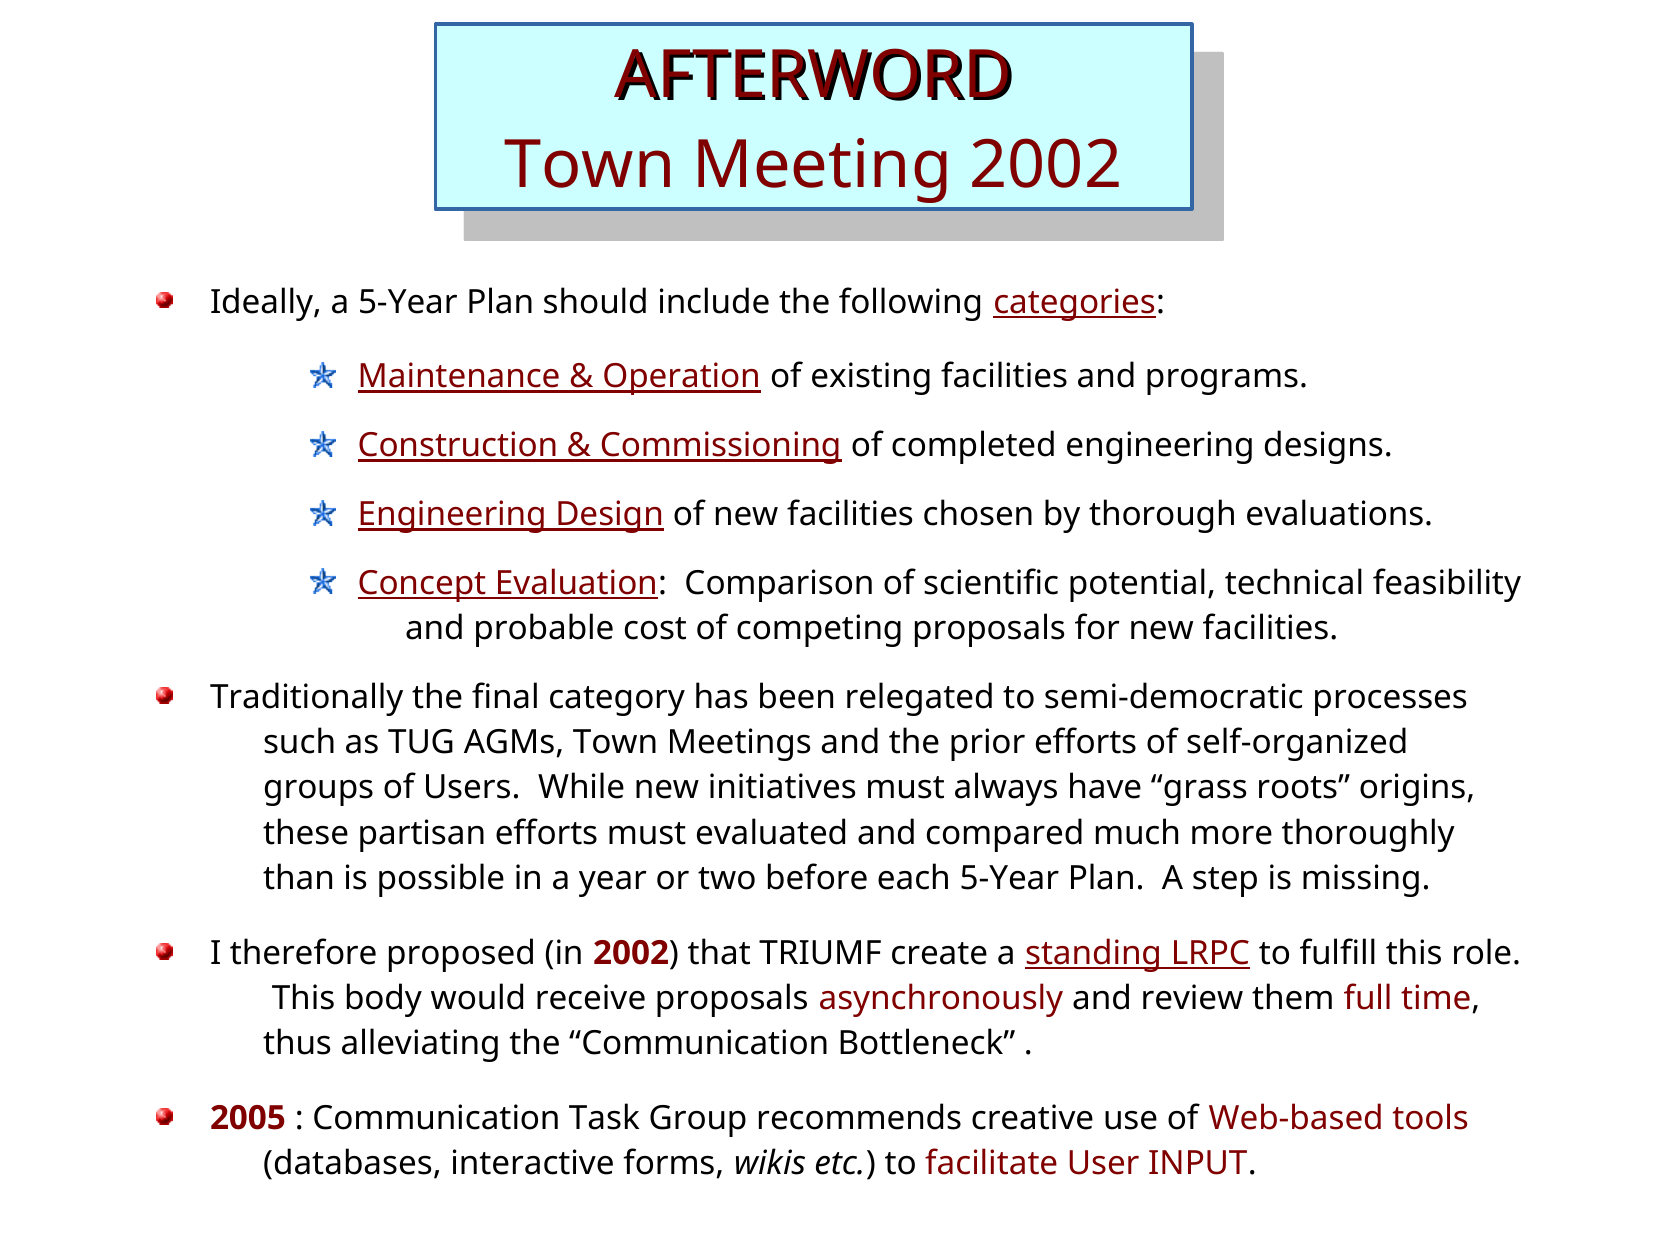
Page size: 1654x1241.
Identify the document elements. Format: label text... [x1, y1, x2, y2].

title AFTERWORD Town Meeting 2002 [435, 29, 1192, 204]
list Ideally, a 5-Year Plan should include the following categories: Maintenance & Operation of existing facilities and programs. Construction & Commissioning of completed engineering designs. Engineering Design of new facilities chosen by thorough evaluations. Concept Evaluation: Comparison of scientific potential, technical feasibility and probable cost of competing proposals for new facilities. Traditionally the final category has been relegated to semi-democratic processes such as TUG AGMs, Town Meetings and the prior efforts of self-organized groups of Users. While new initiatives must always have “grass roots” origins, these partisan efforts must evaluated and compared much more thoroughly than is possible in a year or two before each 5-Year Plan. A step is missing. I therefore proposed (in 2002) that TRIUMF create a standing LRPC to fulfill this role. This body would receive proposals asynchronously and review them full time, thus alleviating the “Communication Bottleneck” . 2005 : Communication Task Group recommends creative use of Web-based tools (databases, interactive forms, wikis etc.) to facilitate User INPUT. [121, 277, 1530, 1216]
